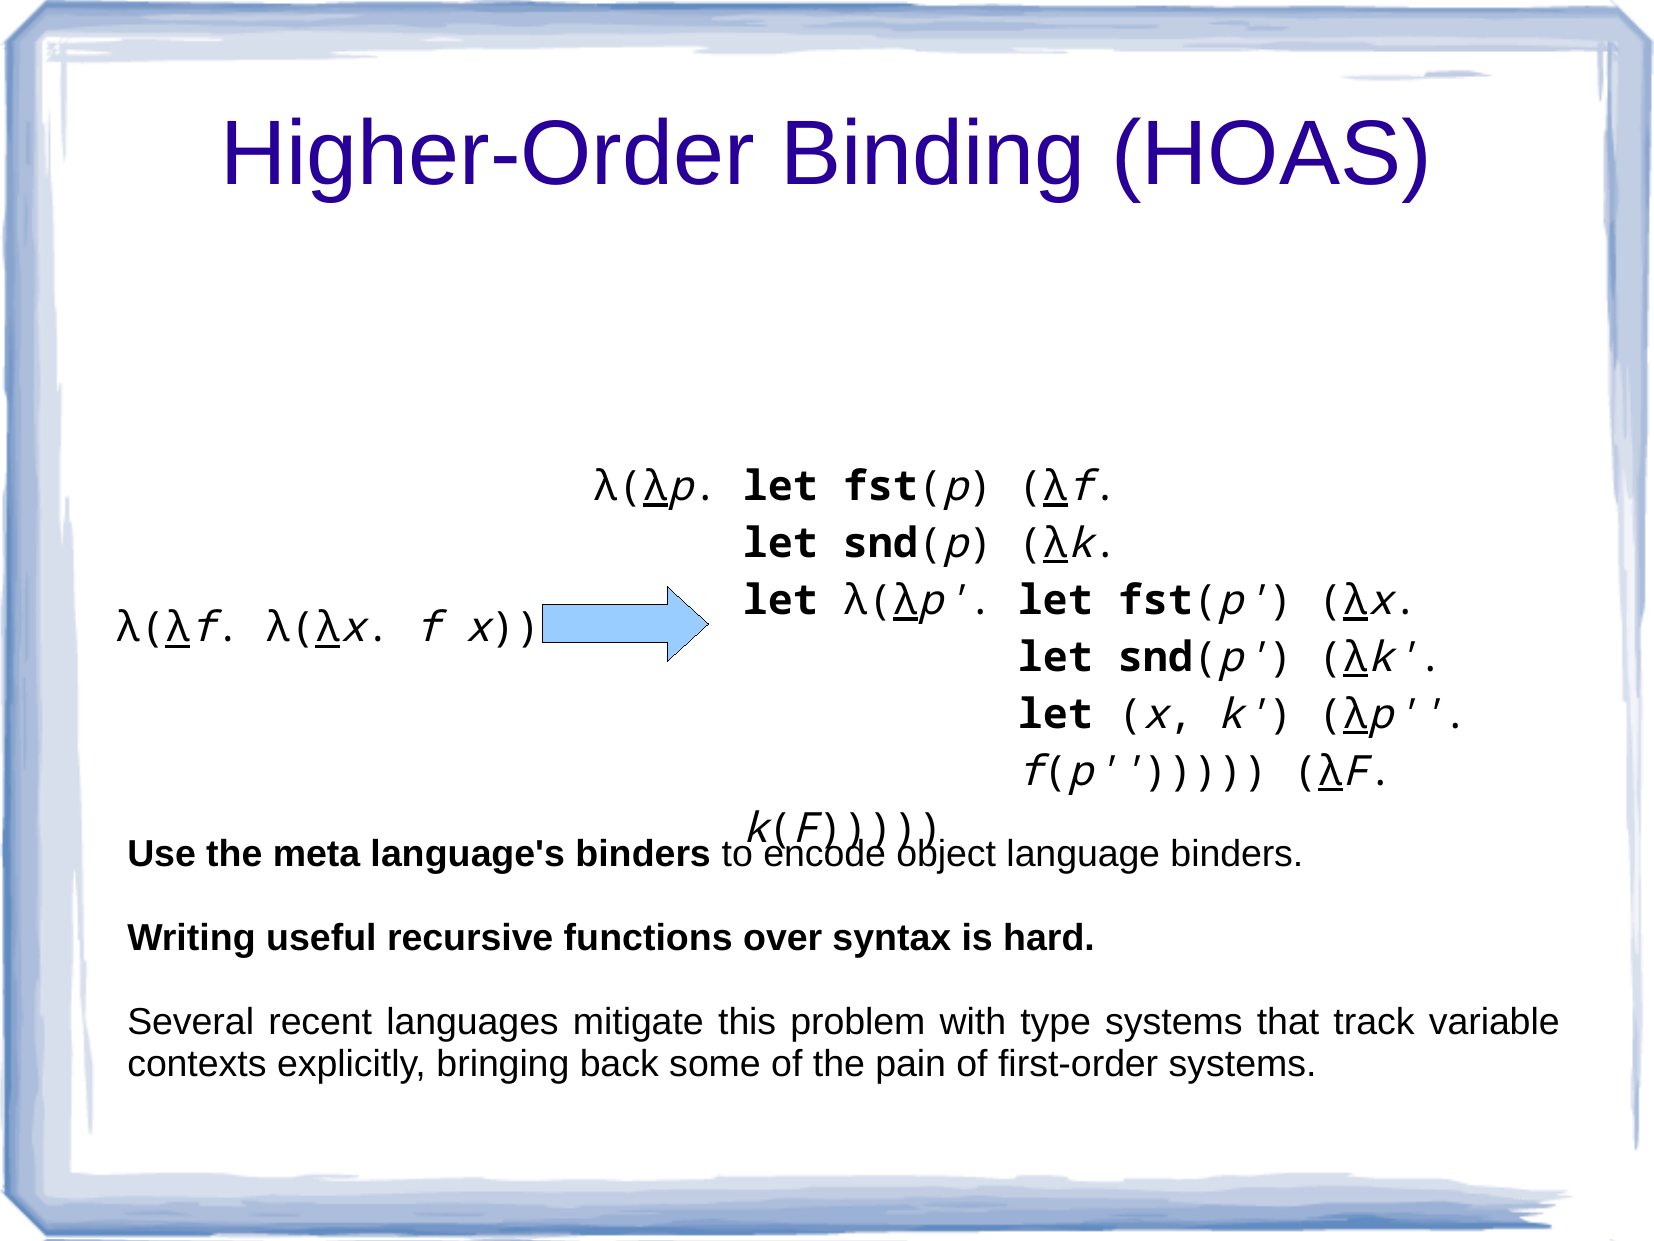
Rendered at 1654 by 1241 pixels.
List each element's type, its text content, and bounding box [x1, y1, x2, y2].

text_box λ(λf. λ(λx. f x)) [100, 589, 563, 654]
text_box λ(λp. let fst(p) (λf. let snd(p) (λk. let λ(λp'. let fst(p') (λx. let snd(p') (λk'. let (x, k') (λp''. f(p''))))) (λF. k(F))))) [578, 447, 1591, 810]
text_box Use the meta language's binders to encode object language binders. Writing useful recursive functions over syntax is hard. Several recent languages mitigate this problem with type systems that track variable contexts explicitly, bringing back some of the pain of first-order systems. [112, 825, 1576, 1123]
picture [0, 0, 1654, 1241]
title Higher-Order Binding (HOAS) [82, 56, 1571, 250]
text_box [542, 586, 709, 662]
